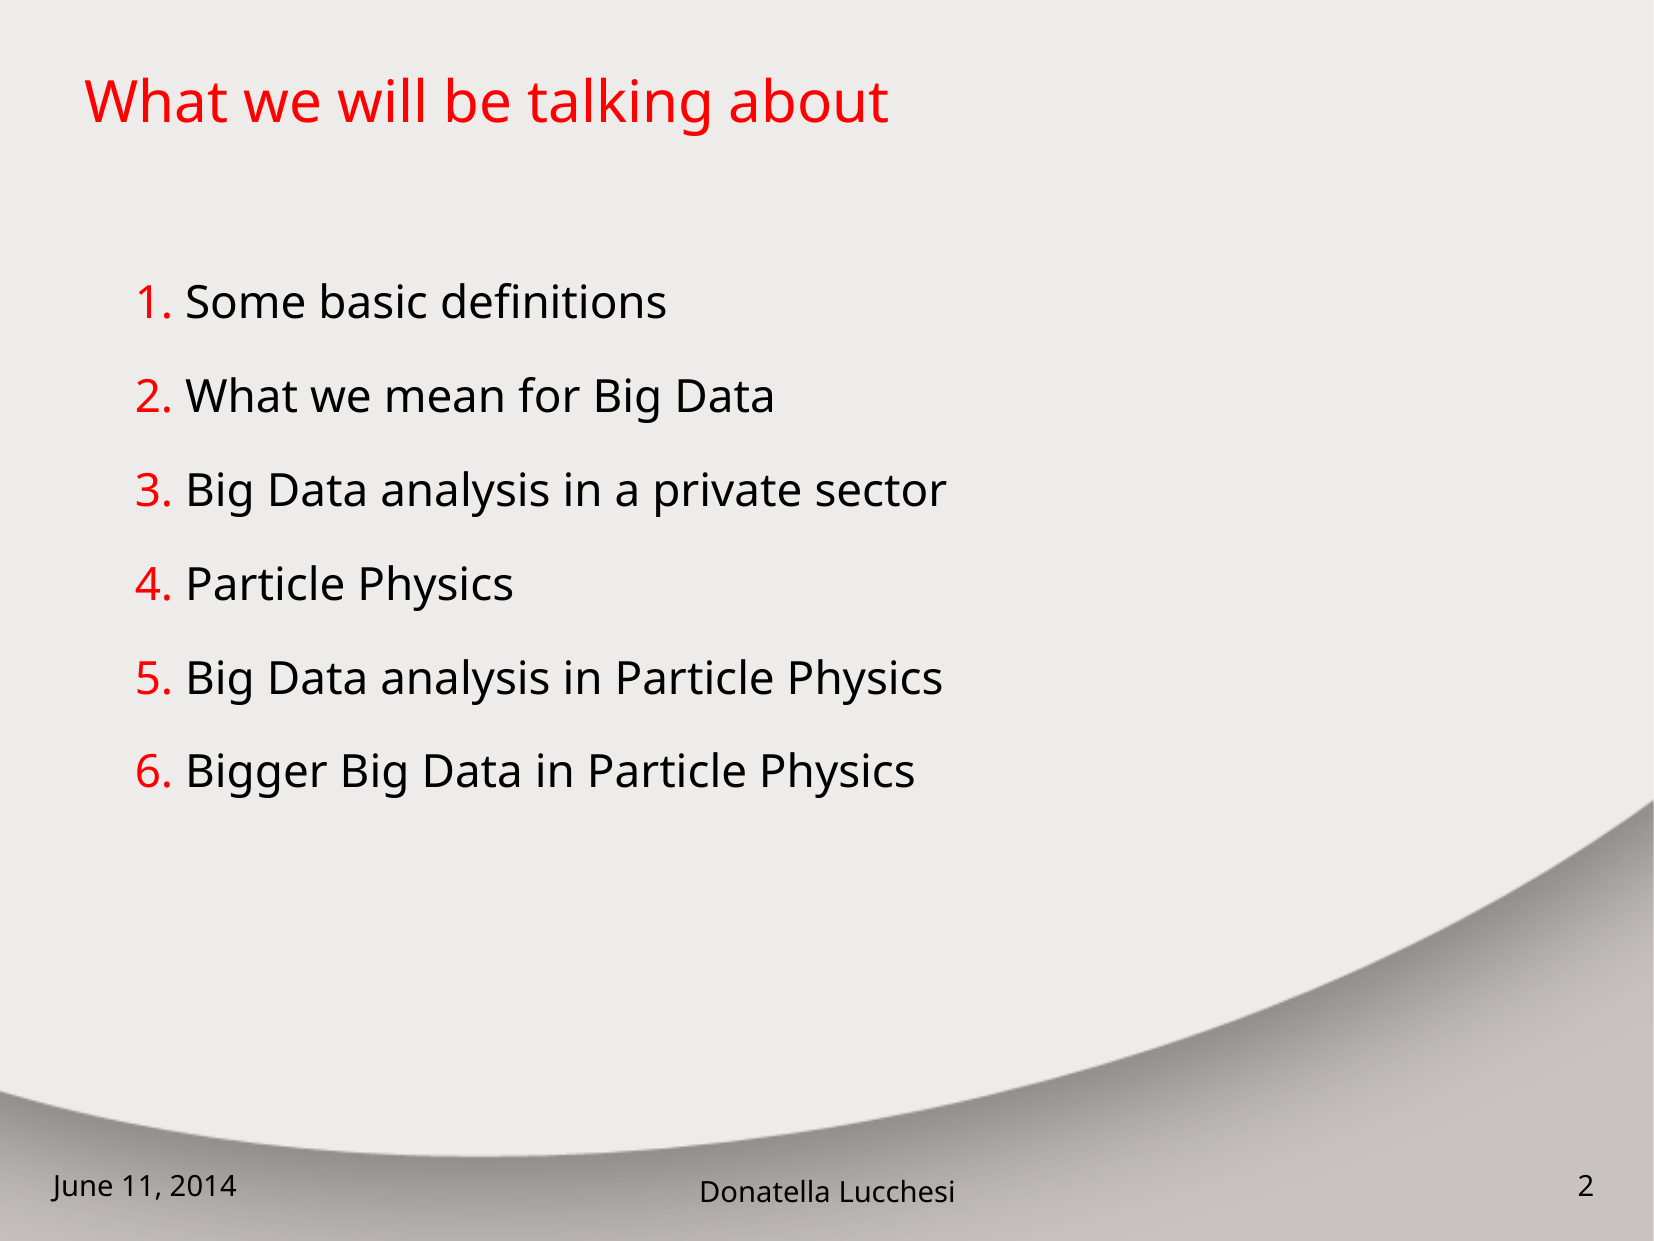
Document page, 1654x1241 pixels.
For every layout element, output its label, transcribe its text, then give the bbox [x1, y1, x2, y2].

text_box What we will be talking about [69, 53, 901, 150]
text_box Some basic definitions What we mean for Big Data Big Data analysis in a private sector Particle Physics Big Data analysis in Particle Physics Bigger Big Data in Particle Physics [120, 231, 981, 789]
picture [0, 0, 1654, 1241]
